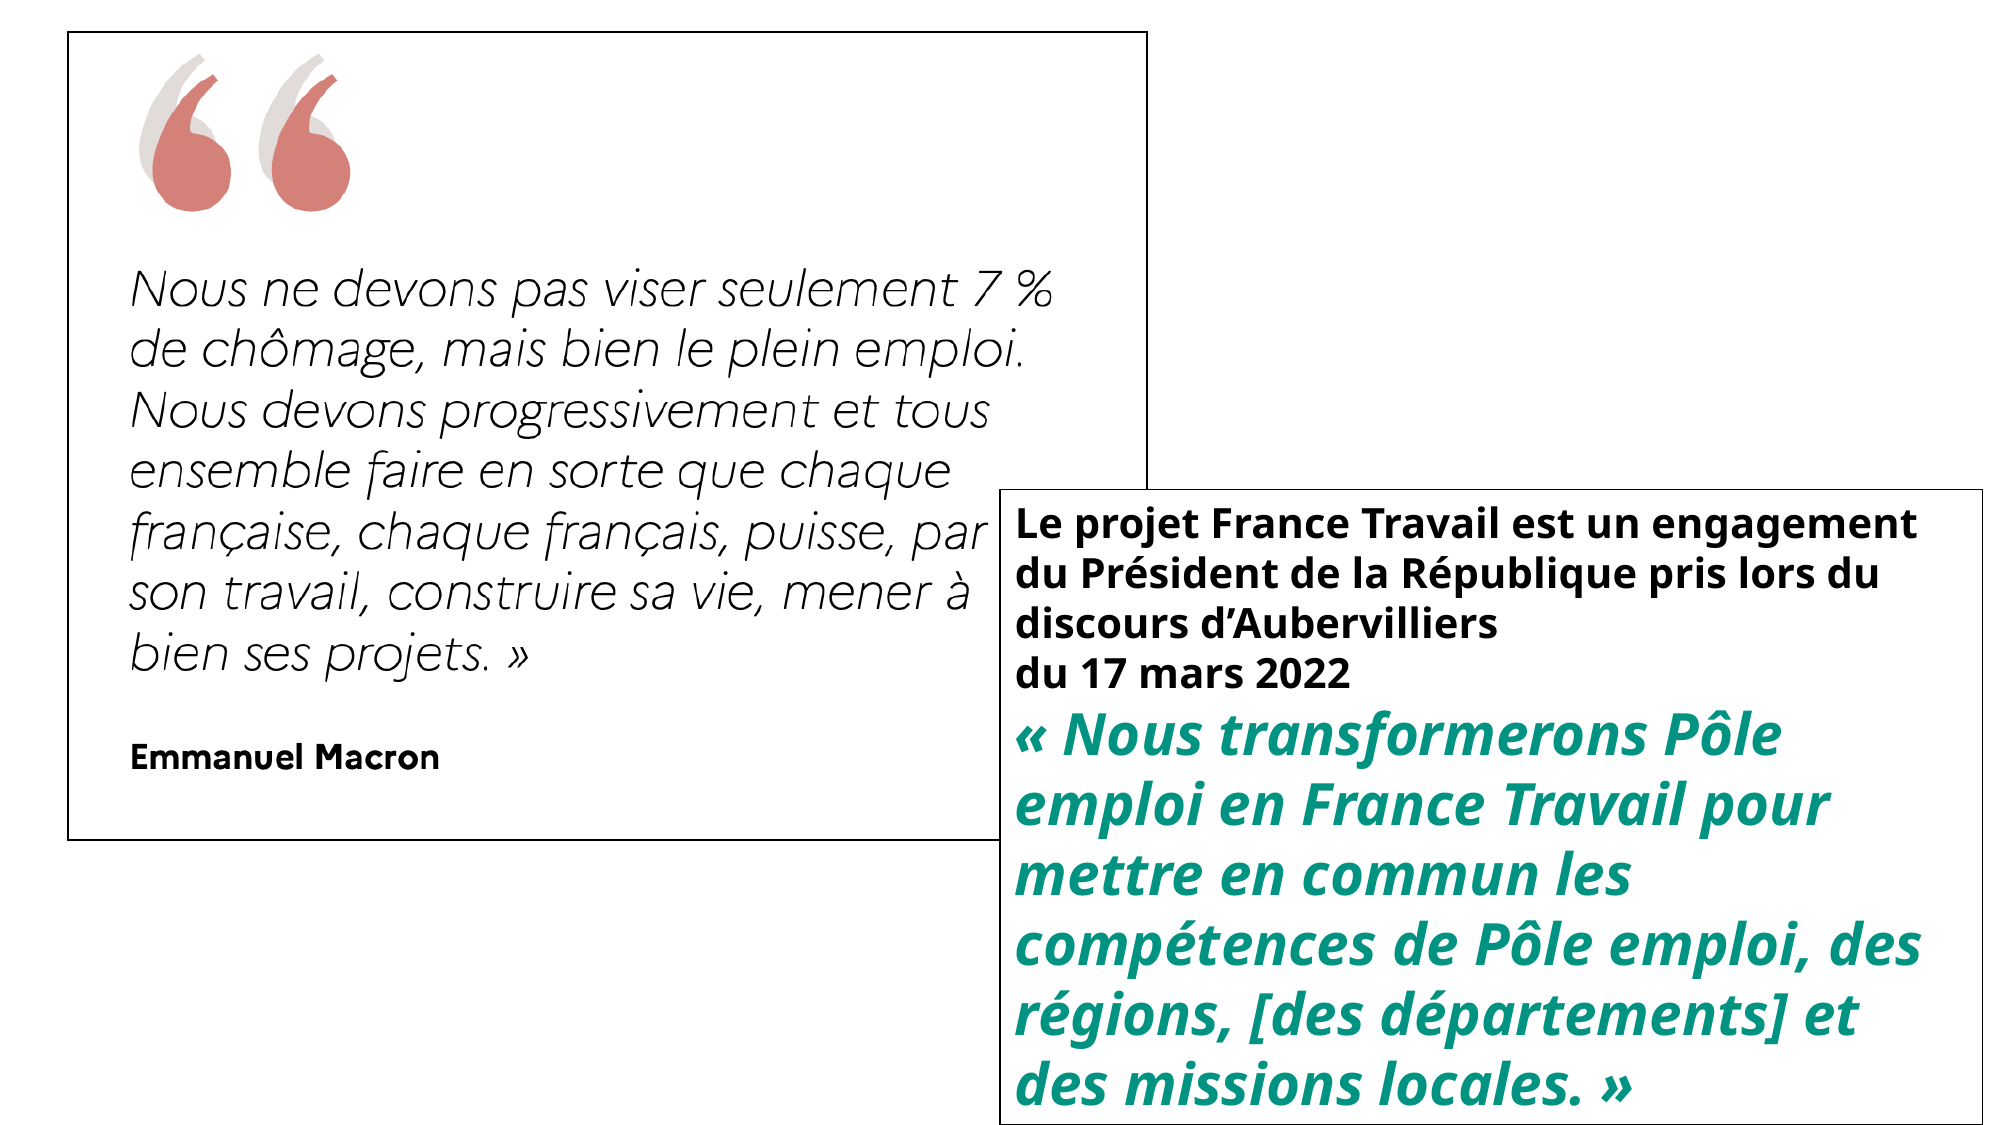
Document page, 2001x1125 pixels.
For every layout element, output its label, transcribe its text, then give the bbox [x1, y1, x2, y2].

picture [68, 32, 1147, 840]
text_box Le projet France Travail est un engagement du Président de la République pris lors du discours d’Aubervilliers du 17 mars 2022 « Nous transformerons Pôle emploi en France Travail pour mettre en commun les compétences de Pôle emploi, des régions, [des départements] et des missions locales. » [999, 489, 1983, 1061]
